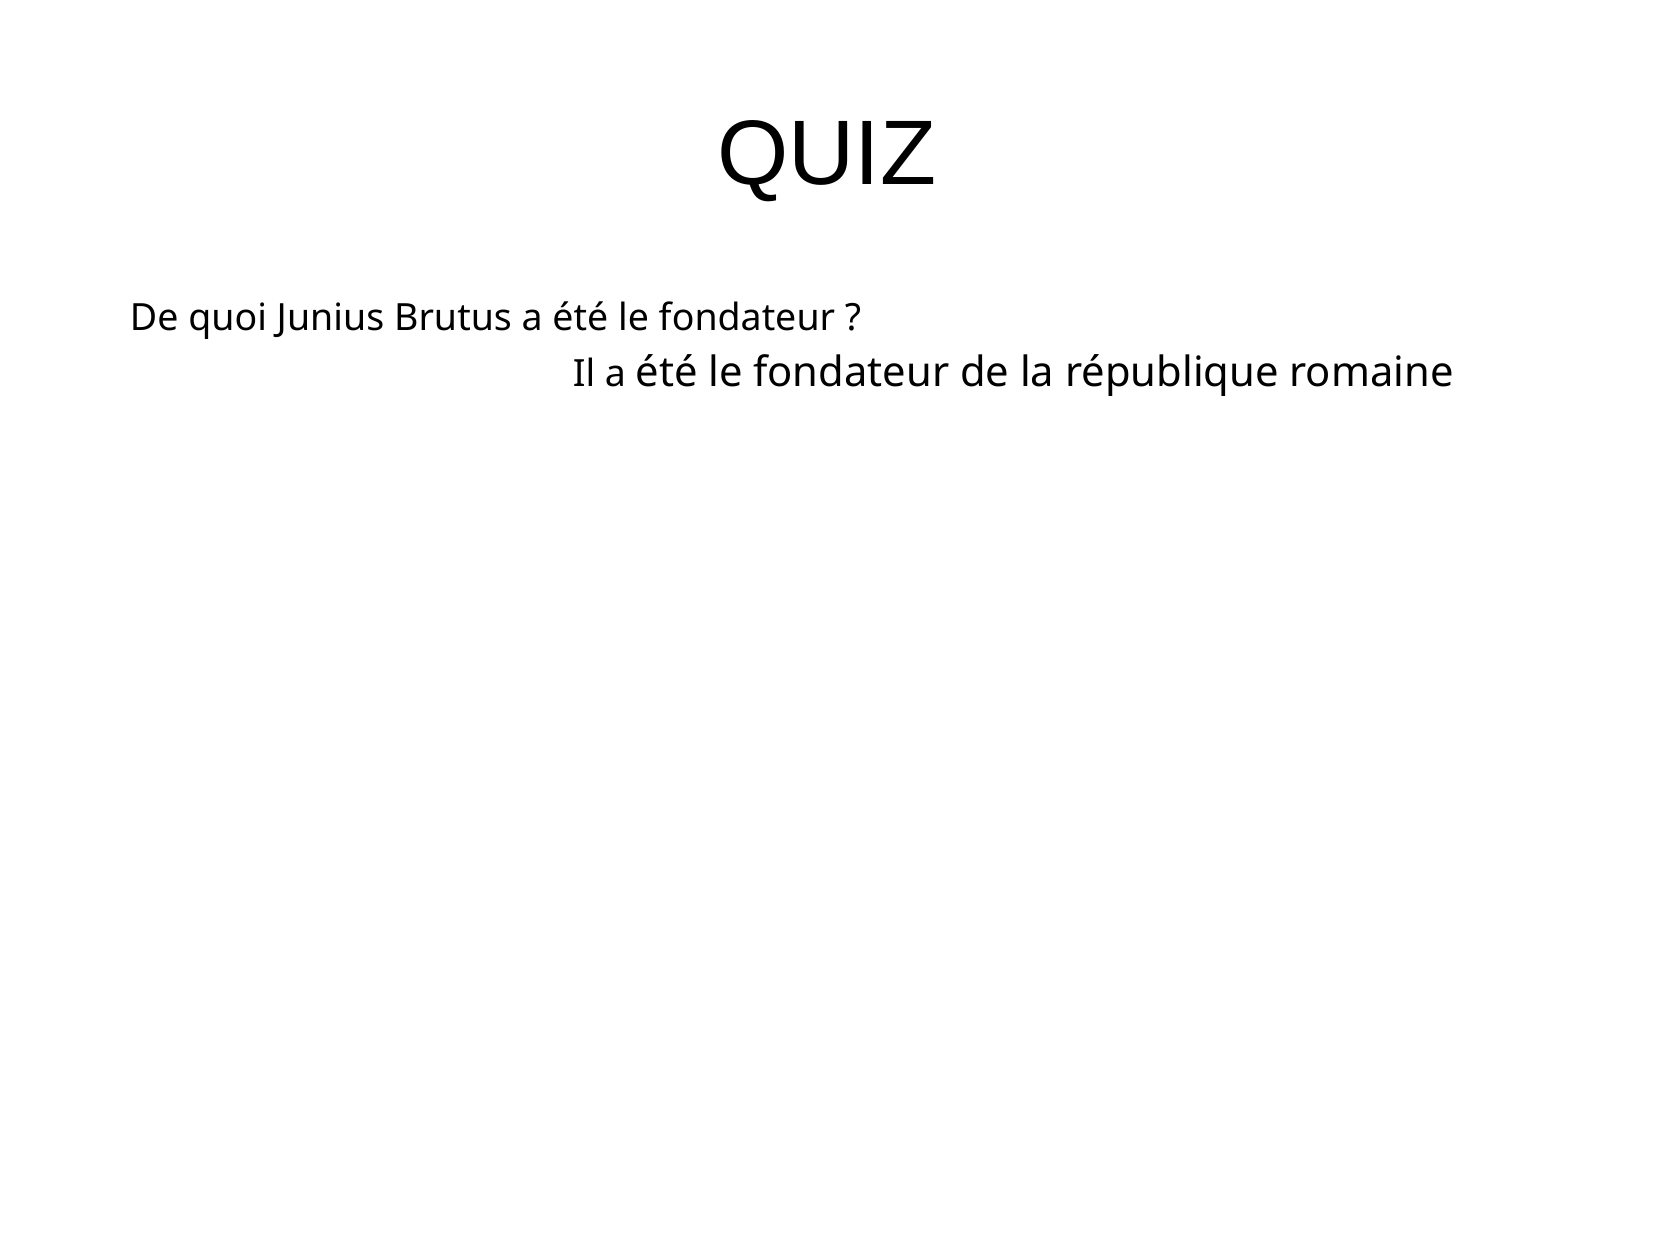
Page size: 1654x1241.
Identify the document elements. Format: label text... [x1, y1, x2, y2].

list De quoi Junius Brutus a été le fondateur ? Il a été le fondateur de la république romaine [59, 290, 1548, 1010]
title QUIZ [82, 49, 1571, 257]
